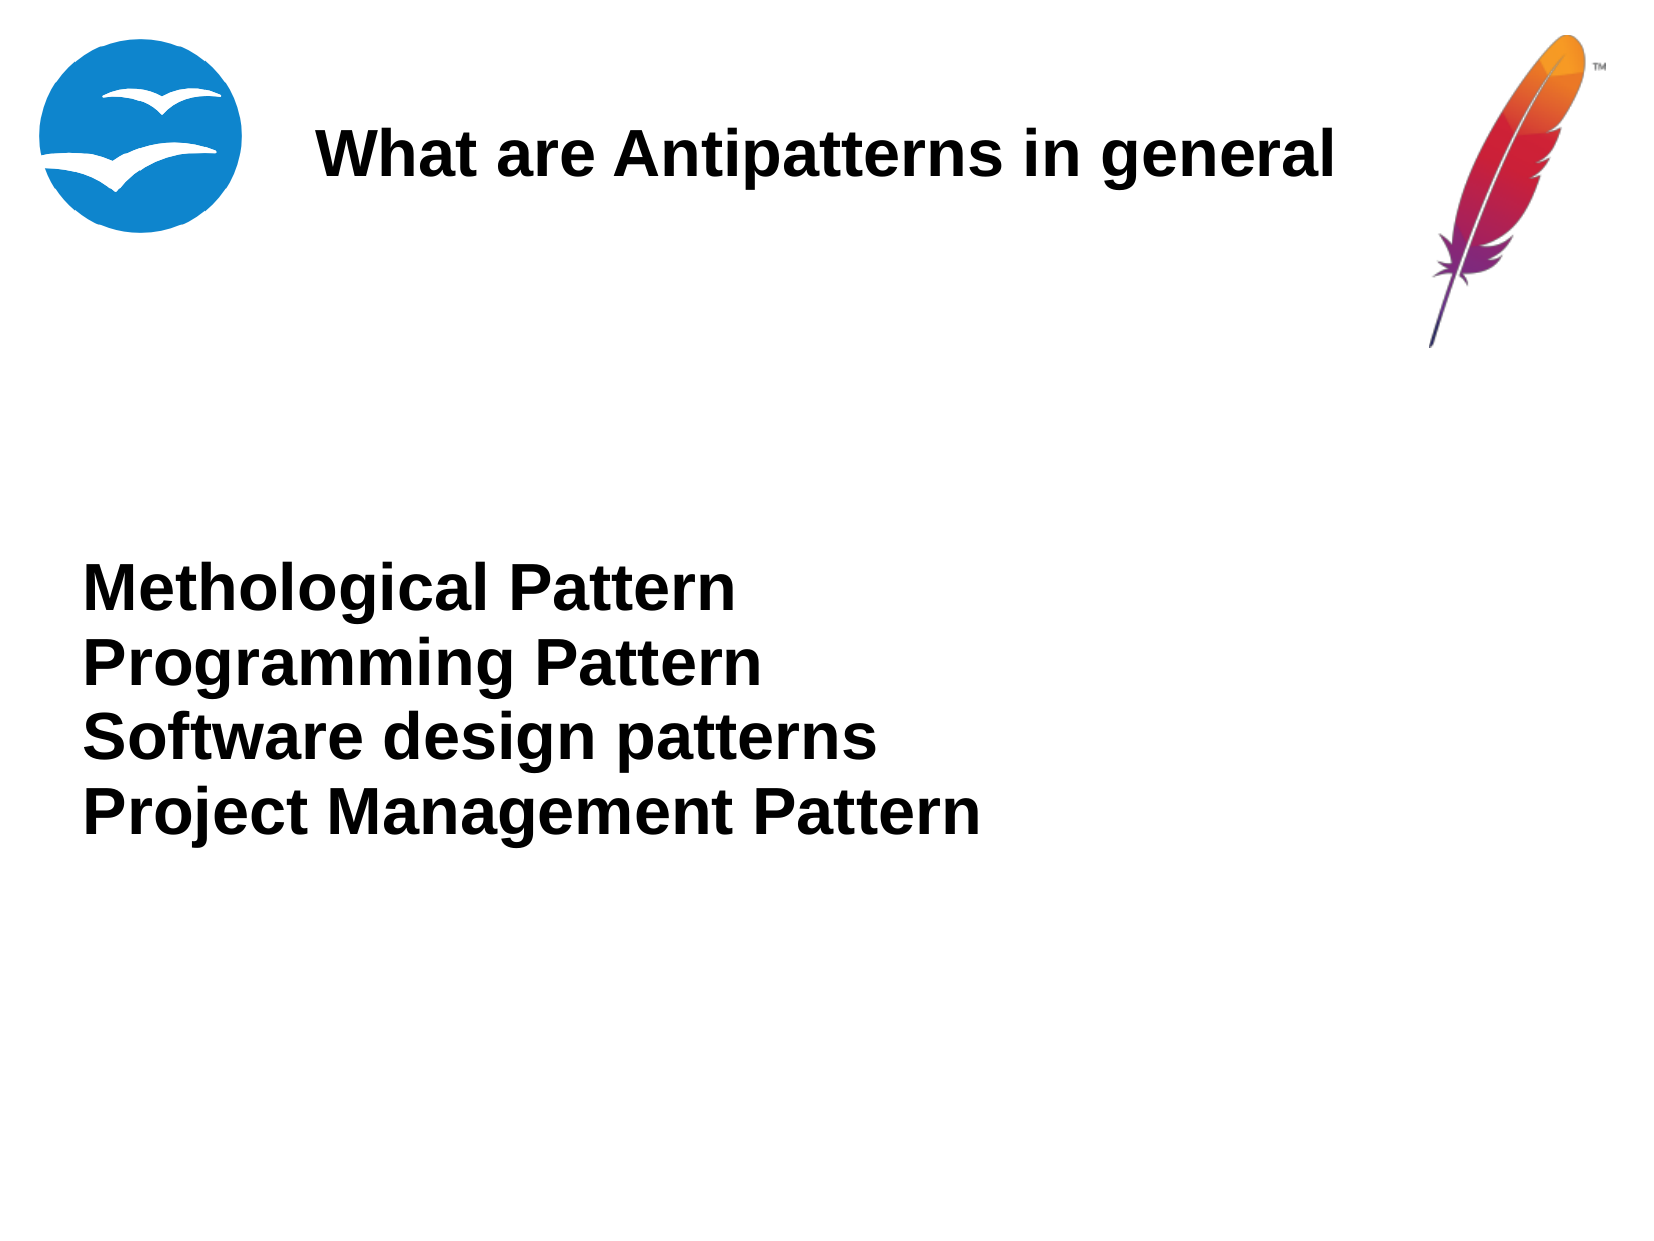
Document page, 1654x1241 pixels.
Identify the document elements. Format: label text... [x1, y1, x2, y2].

subtitle Methological Pattern Programming Pattern Software design patterns Project Management Pattern [82, 290, 1571, 1109]
picture [1429, 35, 1606, 348]
title What are Antipatterns in general [271, 49, 1429, 257]
picture [11, 11, 271, 260]
